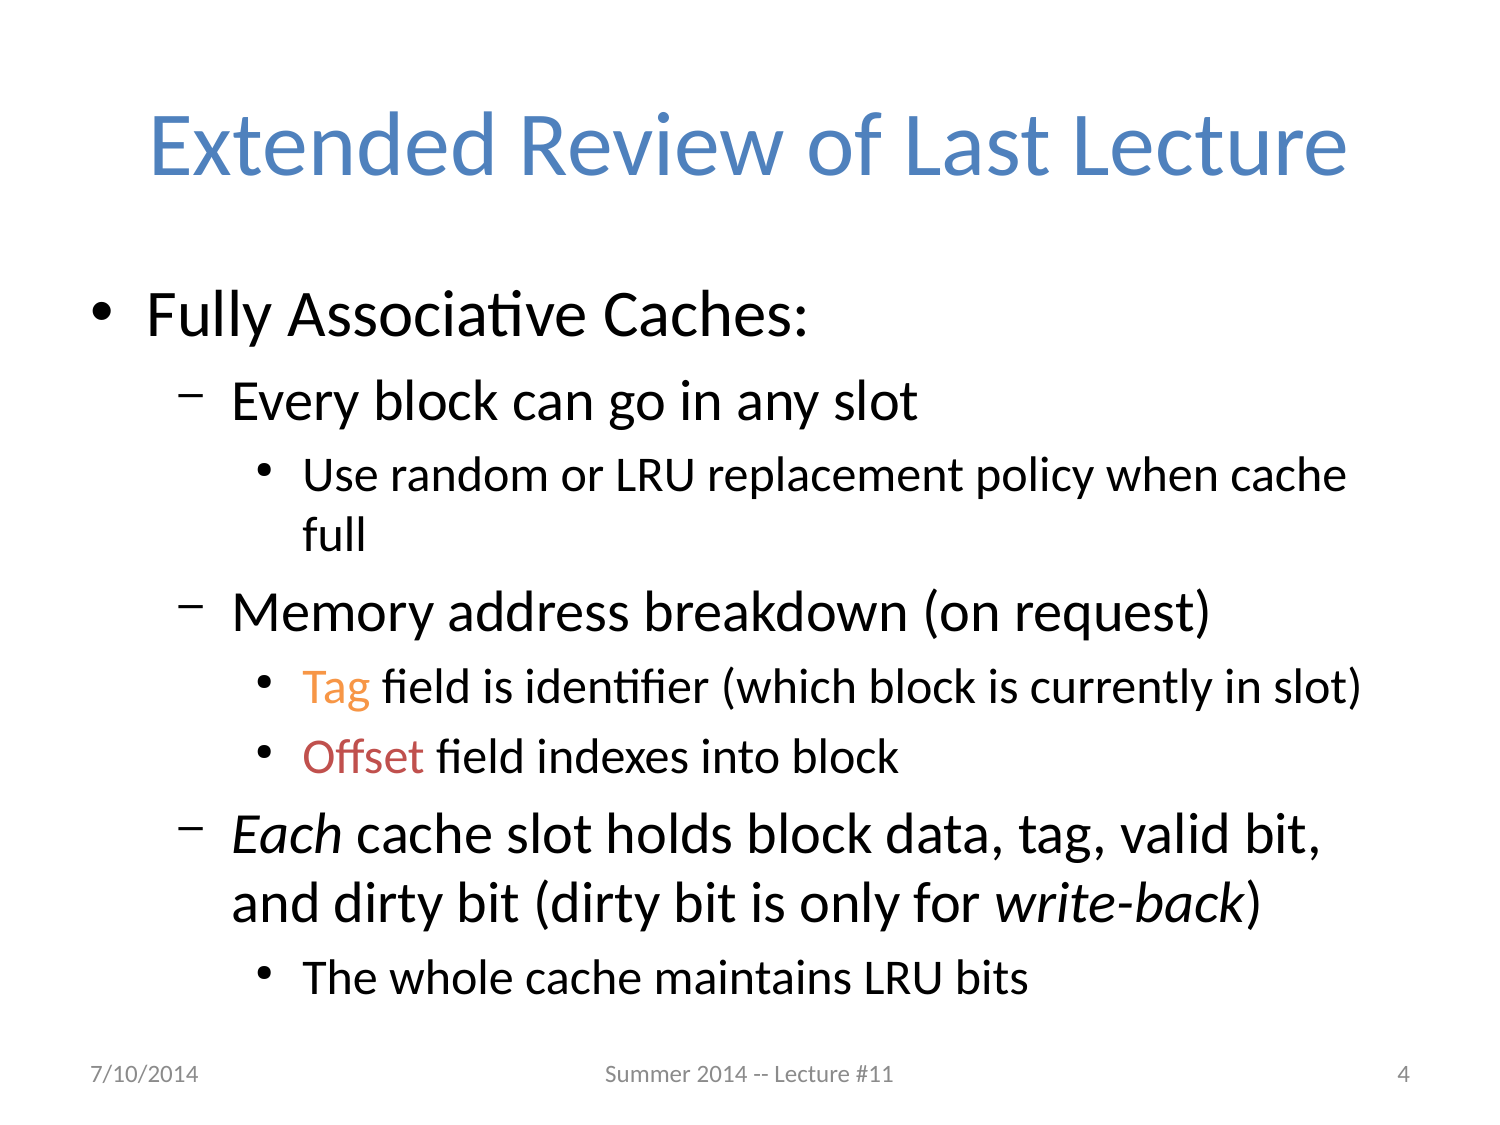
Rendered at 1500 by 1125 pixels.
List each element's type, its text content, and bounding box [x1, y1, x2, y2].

title Extended Review of Last Lecture [75, 45, 1425, 233]
footer Summer 2014 -- Lecture #11 [512, 1042, 988, 1103]
list Fully Associative Caches: Every block can go in any slot Use random or LRU replacement policy when cache full Memory address breakdown (on request) Tag field is identifier (which block is currently in slot) Offset field indexes into block Each cache slot holds block data, tag, valid bit, and dirty bit (dirty bit is only for write-back) The whole cache maintains LRU bits [75, 262, 1425, 1073]
slide_number 7/10/2014 [75, 1042, 425, 1103]
slide_number <number> [1074, 1042, 1425, 1103]
